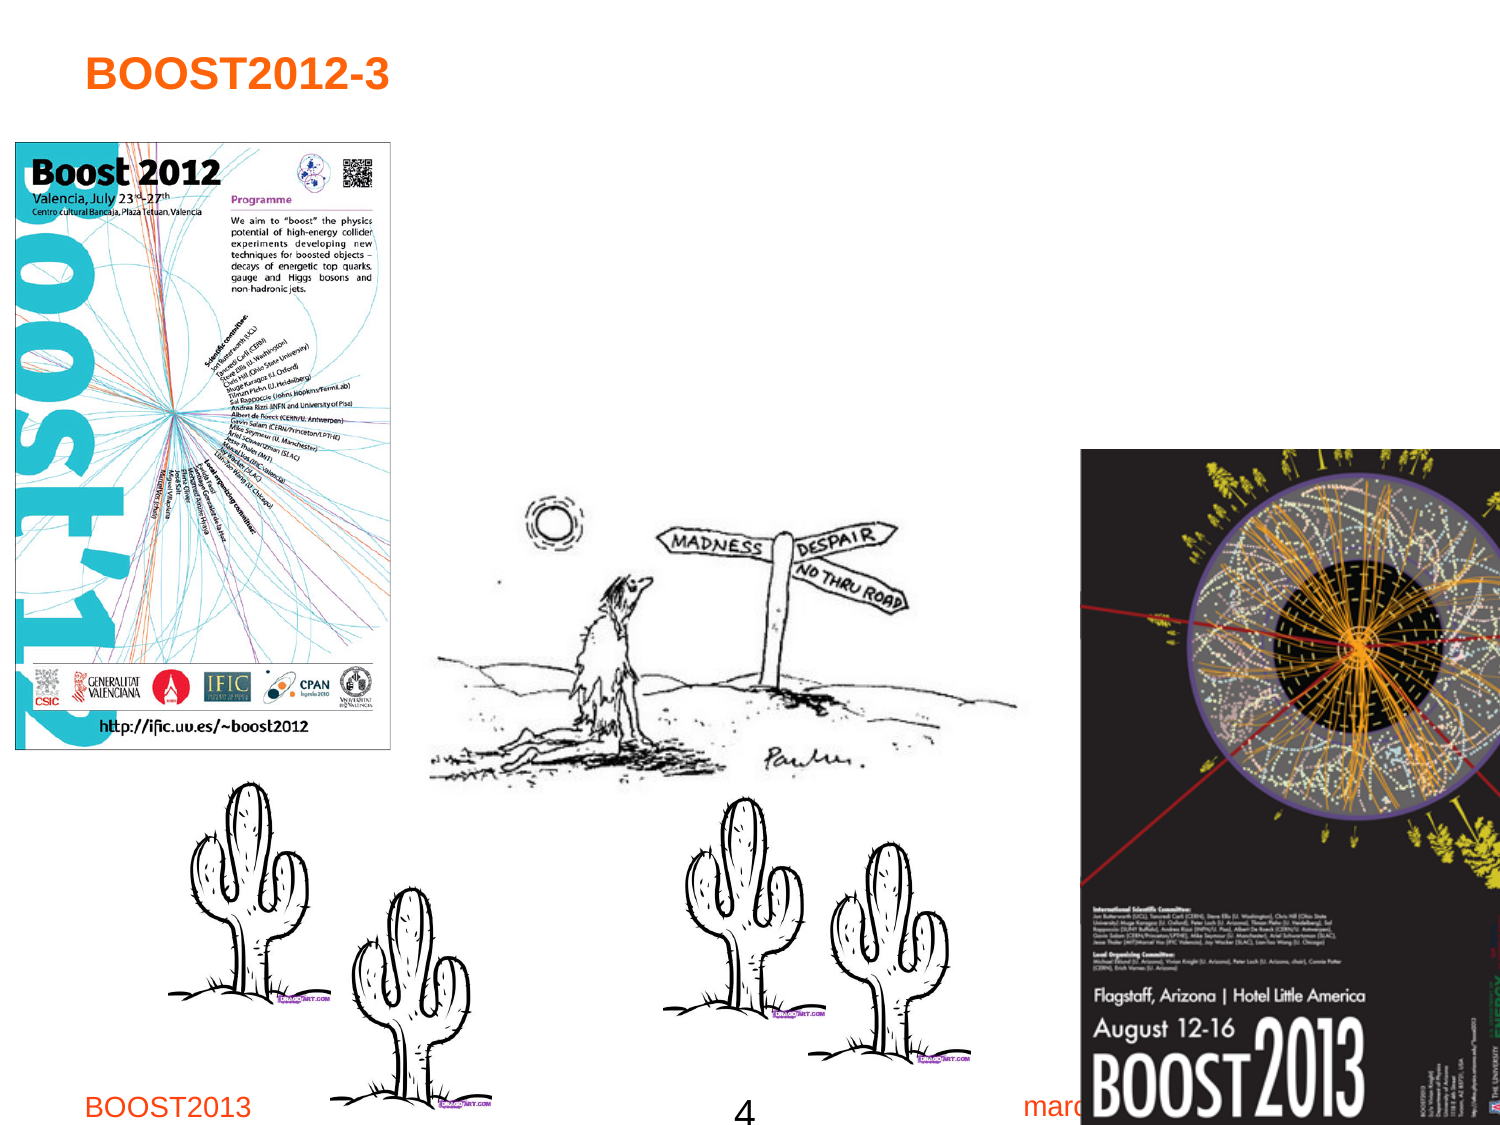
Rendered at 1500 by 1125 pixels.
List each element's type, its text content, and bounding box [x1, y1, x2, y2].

picture [15, 142, 391, 751]
picture [405, 456, 1030, 1066]
title BOOST2012-3 [85, 26, 1259, 121]
picture [168, 779, 492, 1111]
picture [1080, 449, 1500, 1125]
